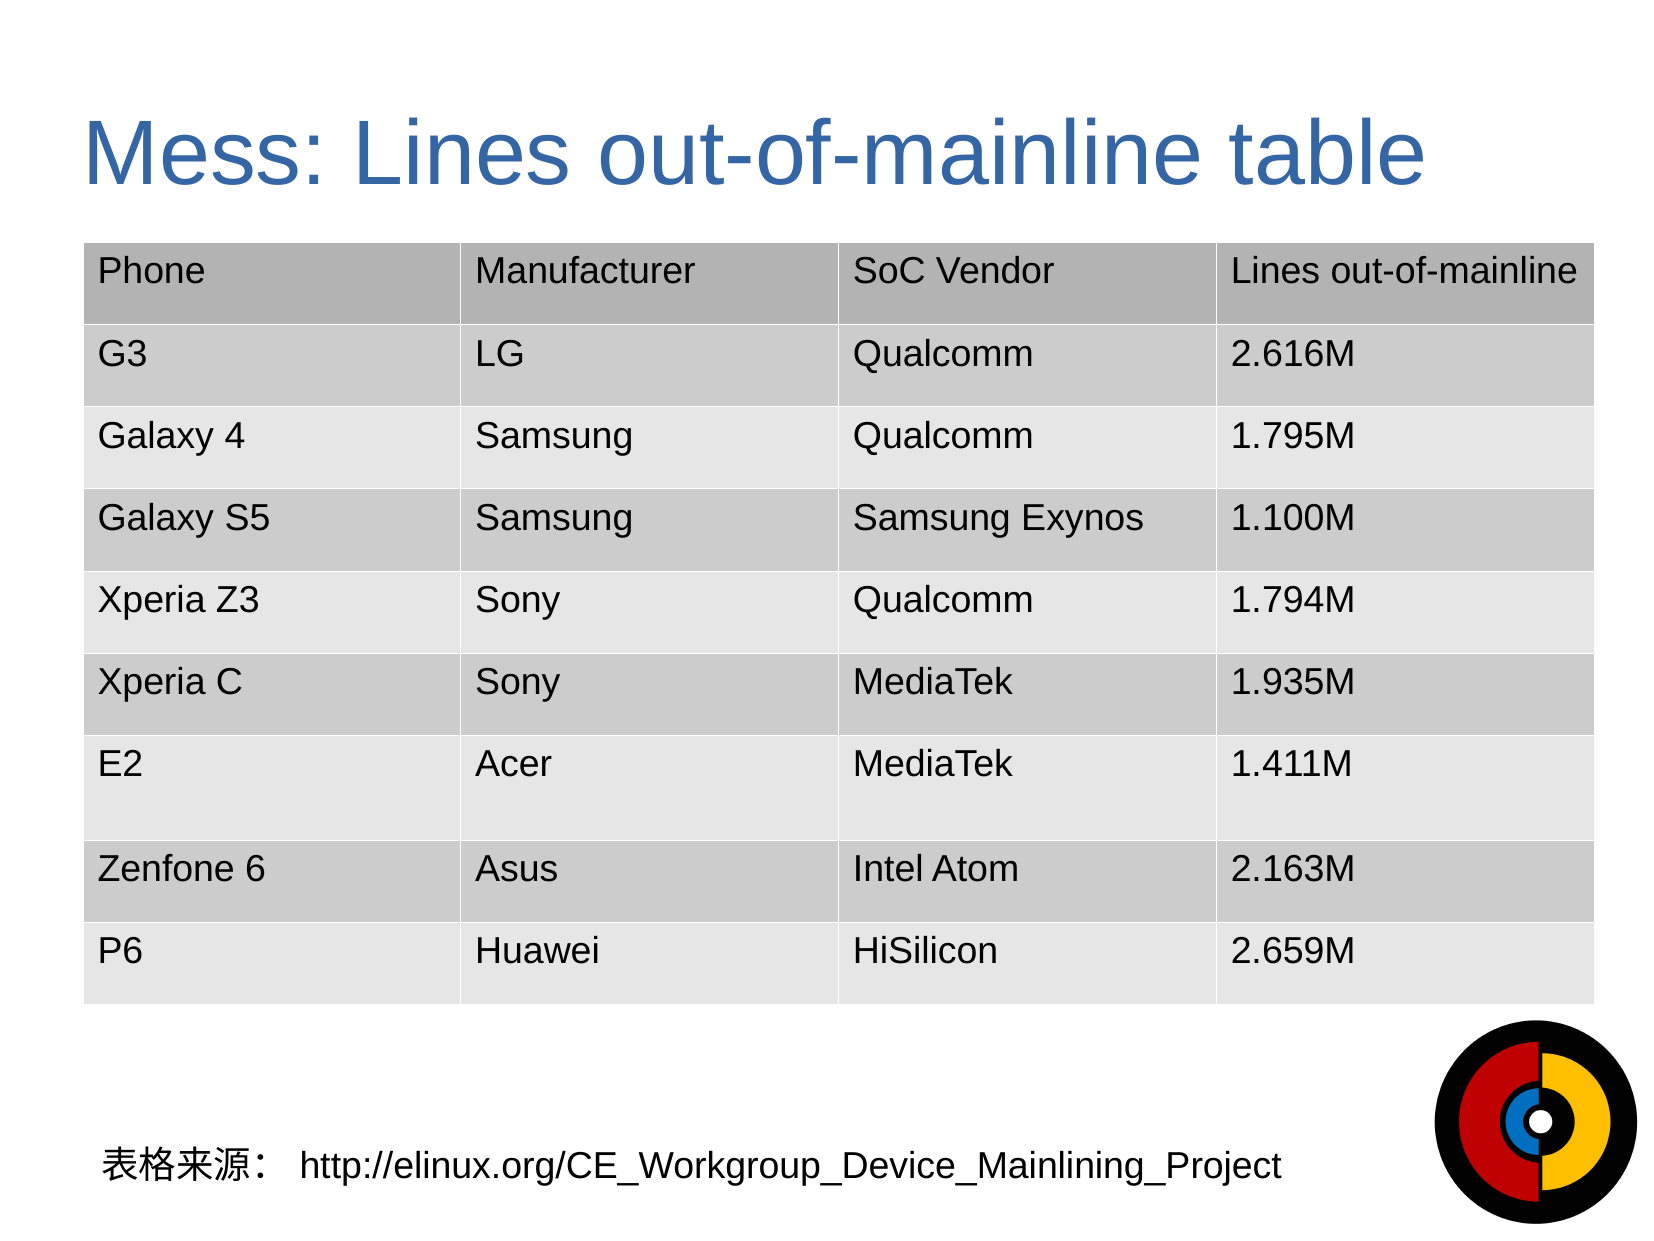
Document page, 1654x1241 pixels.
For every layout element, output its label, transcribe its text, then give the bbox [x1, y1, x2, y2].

table_cell Qualcomm [839, 407, 1216, 488]
table_cell P6 [84, 923, 460, 1004]
table_cell Qualcomm [839, 325, 1216, 406]
table_cell Zenfone 6 [84, 841, 460, 922]
table_cell 1.935M [1217, 654, 1594, 735]
table_cell 1.411M [1217, 736, 1594, 840]
table_cell Galaxy S5 [84, 489, 460, 571]
table_header Lines out-of-mainline [1217, 243, 1594, 324]
table_cell Qualcomm [839, 572, 1216, 653]
table_cell Samsung Exynos [839, 489, 1216, 571]
table_cell Sony [461, 654, 838, 735]
table_cell LG [461, 325, 838, 406]
table_cell Intel Atom [839, 841, 1216, 922]
table_cell 2.163M [1217, 841, 1594, 922]
title Mess: Lines out-of-mainline table [82, 49, 1571, 242]
table_cell Xperia Z3 [84, 572, 460, 653]
table_cell Acer [461, 736, 838, 840]
table_header Phone [84, 243, 460, 324]
table_cell Huawei [461, 923, 838, 1004]
table_cell Galaxy 4 [84, 407, 460, 488]
table_header Manufacturer [461, 243, 838, 324]
table_cell 2.616M [1217, 325, 1594, 406]
table_header SoC Vendor [839, 243, 1216, 324]
text_box 表格来源：http://elinux.org/CE_Workgroup_Device_Mainlining_Project [86, 1127, 1536, 1232]
table_cell Xperia C [84, 654, 460, 735]
table_cell Samsung [461, 489, 838, 571]
table_cell Sony [461, 572, 838, 653]
table_cell HiSilicon [839, 923, 1216, 1004]
table_cell 1.795M [1217, 407, 1594, 488]
table_cell E2 [84, 736, 460, 840]
picture [1429, 1015, 1642, 1229]
table_cell Samsung [461, 407, 838, 488]
table_cell MediaTek [839, 736, 1216, 840]
table_cell G3 [84, 325, 460, 406]
table_cell MediaTek [839, 654, 1216, 735]
table_cell 1.794M [1217, 572, 1594, 653]
table_cell Asus [461, 841, 838, 922]
table_cell 2.659M [1217, 923, 1594, 1004]
table_cell 1.100M [1217, 489, 1594, 571]
